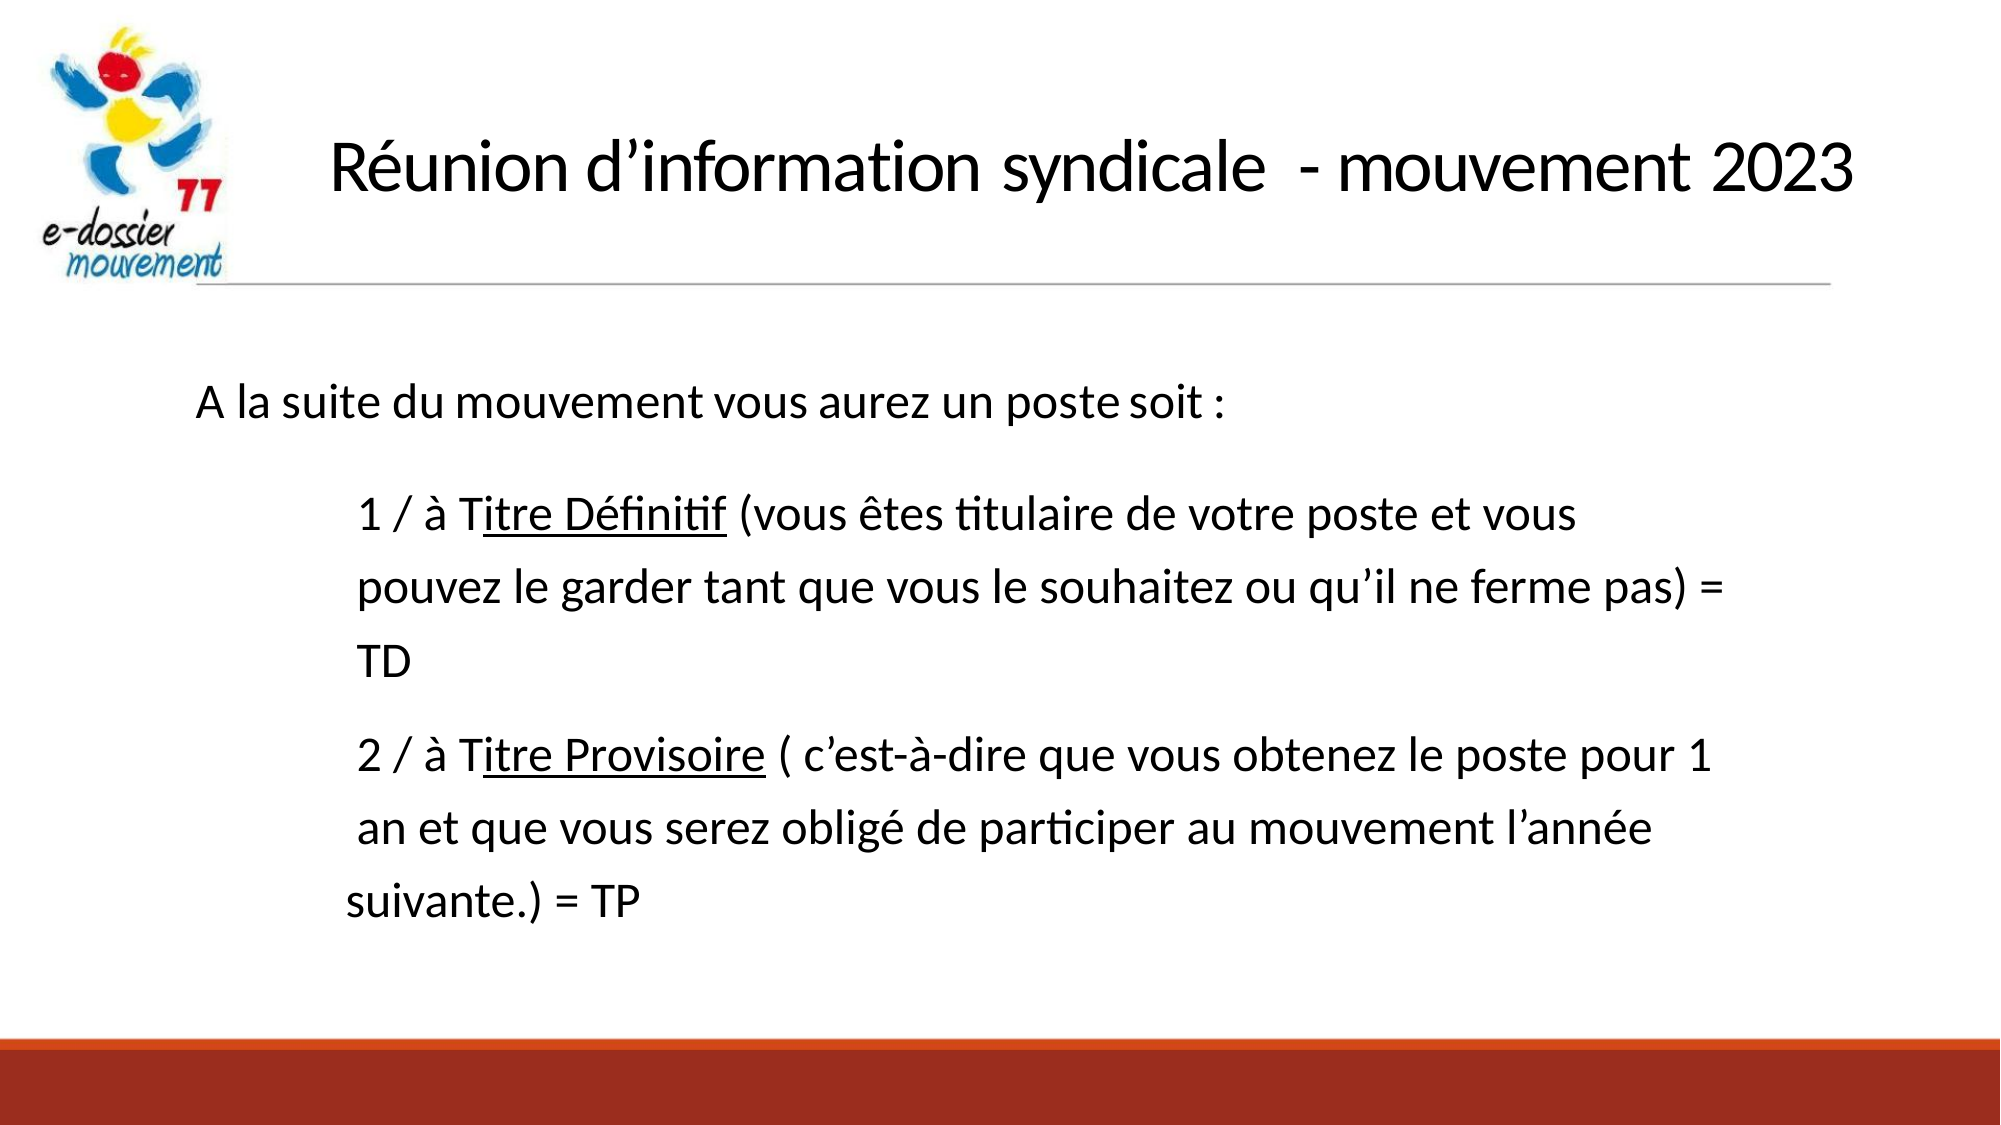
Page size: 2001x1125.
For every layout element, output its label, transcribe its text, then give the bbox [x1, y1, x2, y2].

text_box 2 / à Titre Provisoire ( c’est-à-dire que vous obtenez le poste pour 1 an et que vous serez obligé de participer au mouvement l’année suivante.) = TP [345, 708, 1725, 928]
text_box t [687, 355, 713, 430]
text_box e [635, 355, 660, 430]
text_box i [890, 96, 906, 207]
text_box o [1148, 355, 1175, 430]
text_box t [1078, 355, 1095, 430]
text_box t [880, 161, 890, 186]
text_box i [640, 96, 656, 207]
text_box u [1431, 96, 1469, 207]
text_box a [1180, 96, 1214, 207]
text_box i [1175, 355, 1186, 430]
text_box a [247, 355, 281, 430]
text_box 3 [1817, 96, 1881, 207]
text_box n [530, 96, 585, 207]
text_box é [366, 96, 402, 207]
text_box : [1212, 355, 1252, 430]
text_box y [1028, 96, 1059, 207]
text_box c [1159, 160, 1180, 187]
text_box d [392, 355, 418, 430]
text_box 0 [1754, 148, 1776, 186]
text_box f [705, 145, 712, 156]
text_box e [356, 355, 392, 430]
text_box n [1059, 96, 1097, 207]
text_box u [301, 355, 328, 430]
text_box i [328, 355, 339, 430]
text_box m [1536, 96, 1594, 207]
text_box i [1134, 96, 1150, 207]
text_box c [1150, 96, 1180, 207]
text_box t [1186, 355, 1212, 430]
text_box e [1500, 96, 1536, 207]
text_box e [885, 355, 910, 430]
text_box R [329, 96, 366, 207]
text_box u [402, 96, 440, 207]
text_box o [493, 96, 530, 207]
text_box o [906, 96, 943, 207]
text_box u [762, 355, 788, 430]
text_box - [1298, 96, 1336, 207]
text_box 0 [1745, 96, 1781, 207]
text_box d [1097, 96, 1134, 207]
text_box o [1031, 355, 1058, 430]
text_box n [1630, 96, 1667, 207]
text_box t [1667, 96, 1710, 207]
text_box s [1058, 355, 1078, 430]
text_box e [1095, 355, 1128, 430]
text_box o [735, 355, 762, 430]
text_box l [1214, 96, 1230, 207]
text_box o [502, 160, 523, 186]
text_box u [841, 355, 868, 430]
text_box s [1001, 96, 1028, 207]
text_box p [1005, 355, 1031, 430]
text_box u [521, 355, 548, 430]
text_box v [548, 355, 570, 430]
text_box s [1128, 355, 1148, 430]
text_box o [712, 96, 750, 207]
text_box 2 [1710, 96, 1745, 207]
text_box i [477, 96, 493, 207]
text_box f [693, 96, 712, 207]
text_box A [195, 355, 236, 430]
text_box r [868, 355, 885, 430]
text_box a [832, 96, 867, 207]
text_box n [440, 96, 477, 207]
text_box m [1336, 96, 1393, 207]
text_box t [867, 96, 890, 207]
text_box z [910, 355, 941, 430]
text_box 2 [1781, 96, 1817, 207]
text_box m [594, 355, 635, 430]
text_box v [1469, 157, 1500, 207]
text_box l [236, 355, 247, 430]
text_box [0, 0, 2000, 1125]
text_box r [750, 96, 774, 207]
text_box s [788, 355, 818, 430]
text_box A [204, 390, 215, 406]
text_box e [1230, 96, 1293, 207]
text_box o [1393, 96, 1431, 207]
text_box u [418, 355, 454, 430]
text_box m [454, 355, 495, 430]
text_box 1 / à Titre Définitif (vous êtes titulaire de votre poste et vous pouvez le garder tant que vous le souhaitez ou qu’il ne ferme pas) = TD [345, 467, 1728, 688]
text_box a [818, 355, 841, 430]
text_box R [341, 148, 358, 166]
text_box e [1594, 96, 1630, 207]
text_box n [943, 96, 1001, 207]
text_box e [570, 355, 594, 430]
text_box n [967, 355, 1005, 430]
text_box v [713, 355, 735, 430]
text_box o [495, 355, 521, 430]
text_box v [1469, 96, 1500, 182]
text_box m [774, 96, 832, 207]
text_box n [656, 96, 693, 207]
text_box ’ [623, 96, 640, 207]
text_box n [660, 355, 687, 430]
text_box d [585, 96, 623, 207]
text_box o [915, 160, 936, 186]
text_box t [339, 355, 356, 430]
text_box s [281, 355, 301, 430]
text_box u [941, 355, 967, 430]
